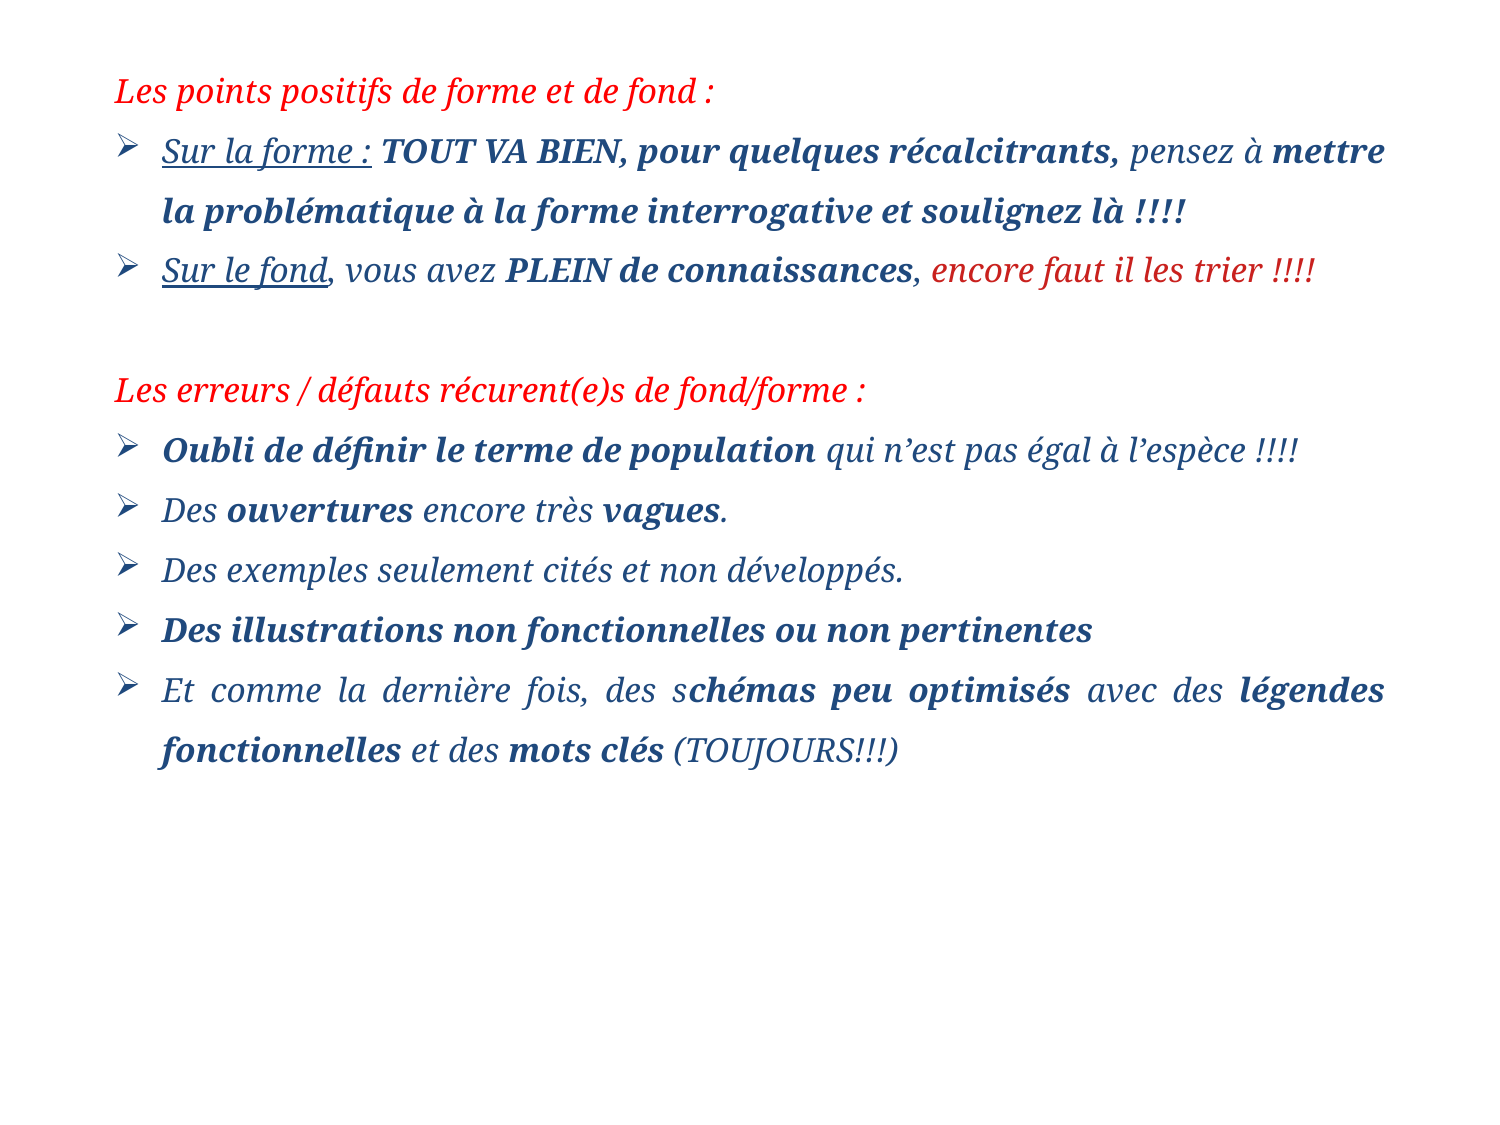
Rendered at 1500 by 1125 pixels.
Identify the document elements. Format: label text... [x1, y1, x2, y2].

text_box Les points positifs de forme et de fond : Sur la forme : TOUT VA BIEN, pour quelques récalcitrants, pensez à mettre la problématique à la forme interrogative et soulignez là !!!! Sur le fond, vous avez PLEIN de connaissances, encore faut il les trier !!!! Les erreurs / défauts récurent(e)s de fond/forme : Oubli de définir le terme de population qui n’est pas égal à l’espèce !!!! Des ouvertures encore très vagues. Des exemples seulement cités et non développés. Des illustrations non fonctionnelles ou non pertinentes Et comme la dernière fois, des schémas peu optimisés avec des légendes fonctionnelles et des mots clés (TOUJOURS!!!) [100, 42, 1400, 777]
